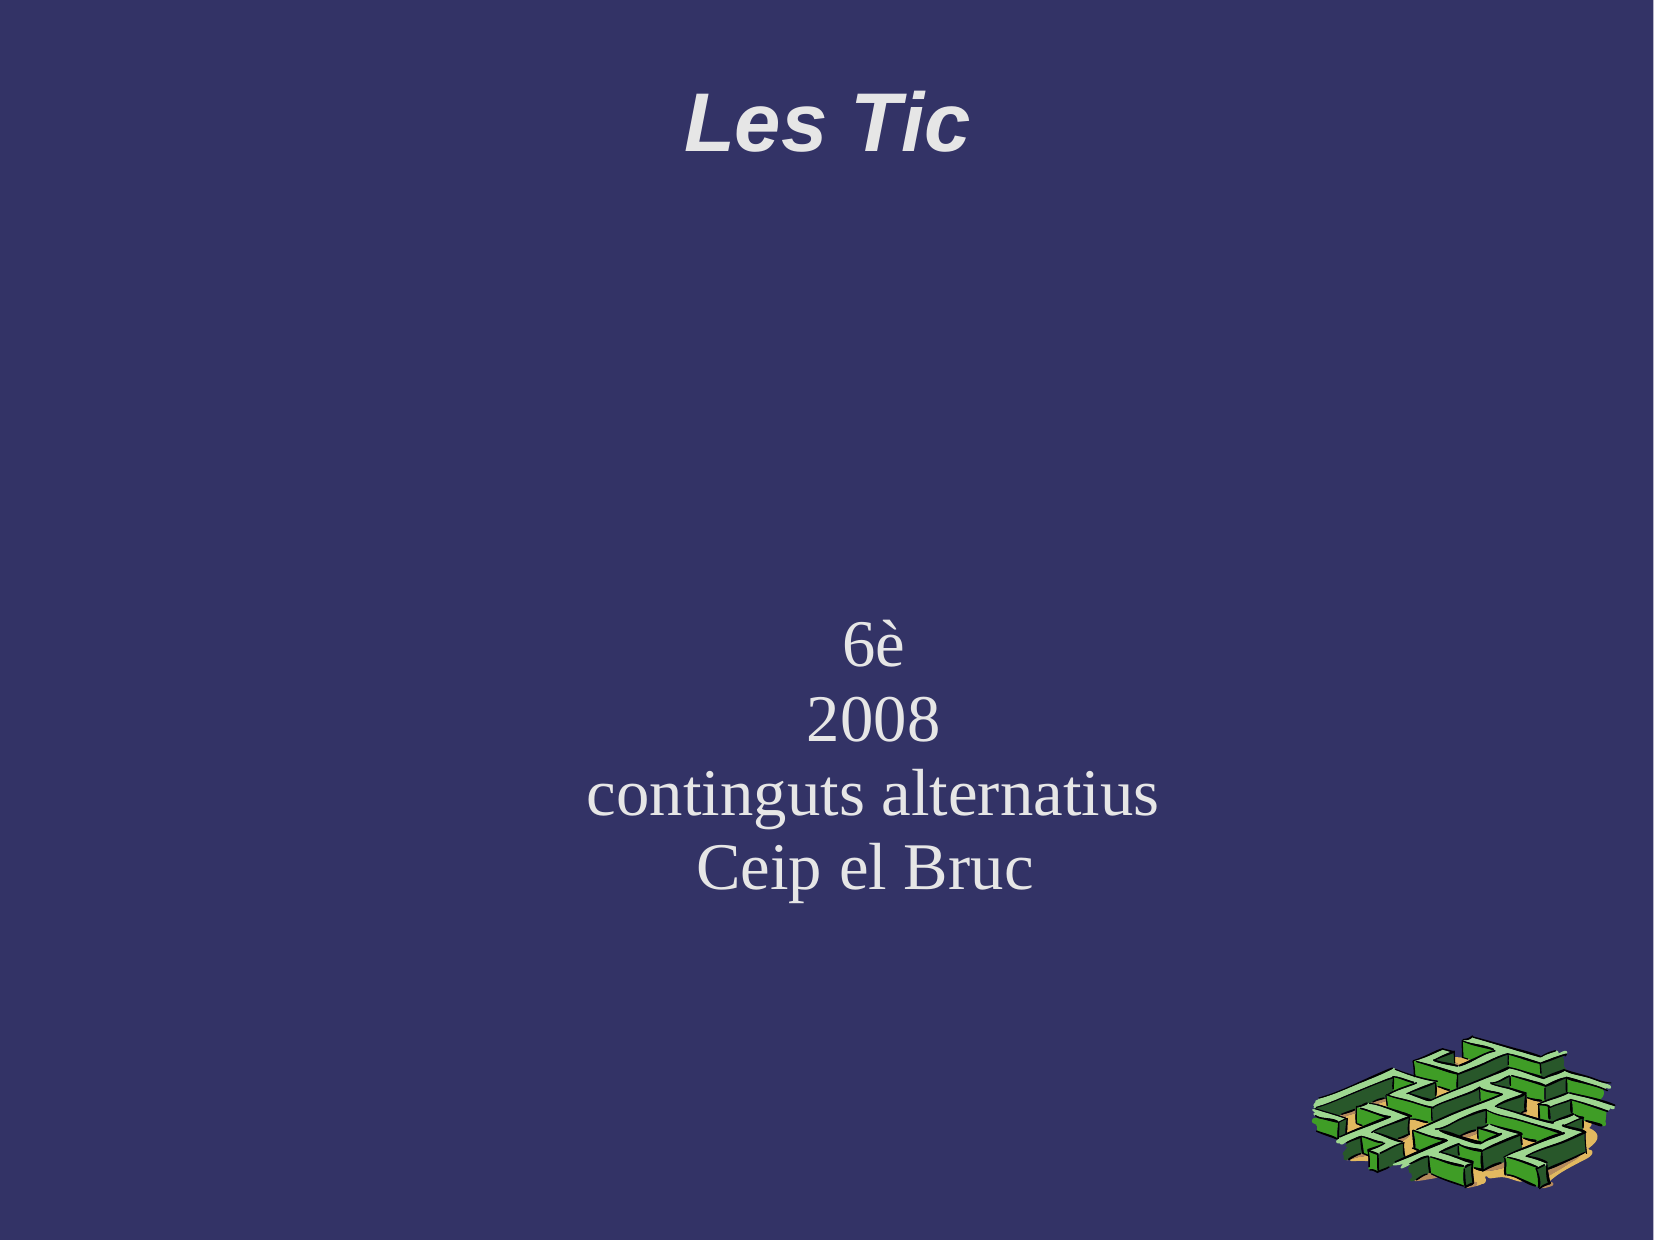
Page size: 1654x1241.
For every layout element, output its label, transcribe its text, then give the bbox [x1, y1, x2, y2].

title Les Tic [121, 19, 1534, 227]
subtitle 6è 2008 continguts alternatius Ceip el Bruc [178, 364, 1570, 1147]
